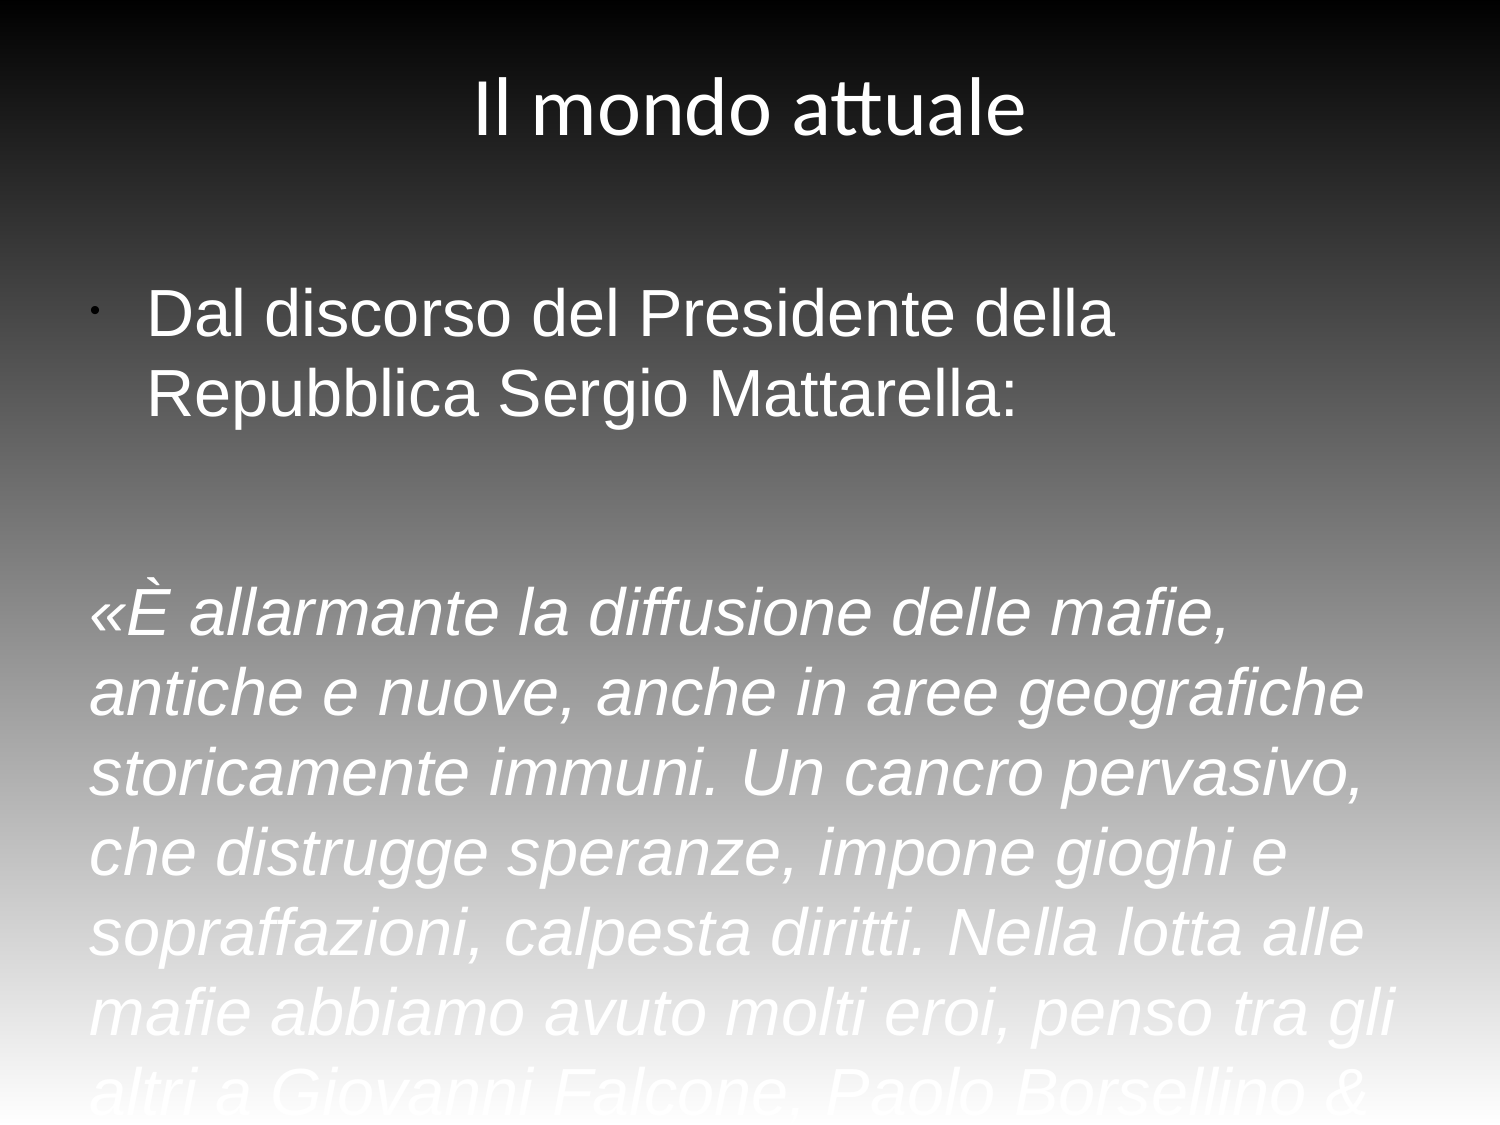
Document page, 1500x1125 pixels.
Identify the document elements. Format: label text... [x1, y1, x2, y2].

title Il mondo attuale [75, 45, 1425, 233]
list Dal discorso del Presidente della Repubblica Sergio Mattarella: «È allarmante la diffusione delle mafie, antiche e nuove, anche in aree geografiche storicamente immuni. Un cancro pervasivo, che distrugge speranze, impone gioghi e sopraffazioni, calpesta diritti. Nella lotta alle mafie abbiamo avuto molti eroi, penso tra gli altri a Giovanni Falcone, Paolo Borsellino & MARIO D’ALEO. Per sconfiggere la mafia occorre una moltitudine di persone oneste, competenti, tenaci e una dirigenza politica e amministrativa capace di compiere il proprio dovere.» [75, 262, 1425, 1005]
